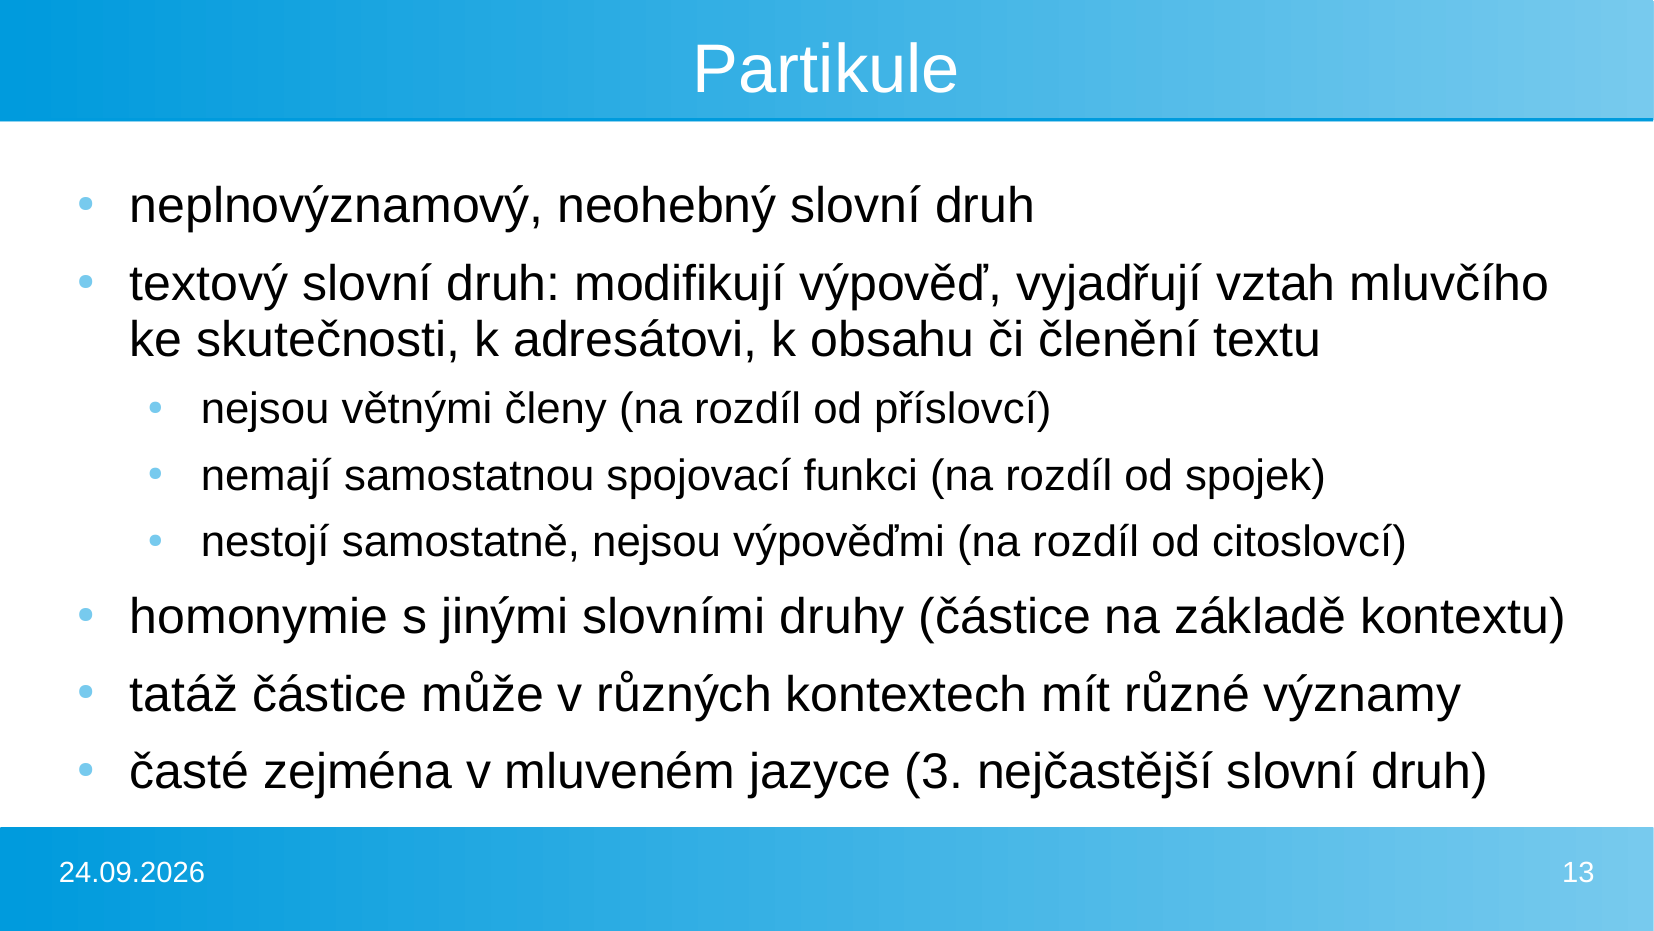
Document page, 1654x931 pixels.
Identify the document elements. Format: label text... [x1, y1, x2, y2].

list neplnovýznamový, neohebný slovní druh textový slovní druh: modifikují výpověď, vyjadřují vztah mluvčího ke skutečnosti, k adresátovi, k obsahu či členění textu nejsou větnými členy (na rozdíl od příslovcí) nemají samostatnou spojovací funkci (na rozdíl od spojek) nestojí samostatně, nejsou výpověďmi (na rozdíl od citoslovcí) homonymie s jinými slovními druhy (částice na základě kontextu) tatáž částice může v různých kontextech mít různé významy časté zejména v mluveném jazyce (3. nejčastější slovní druh) [59, 177, 1595, 768]
title Partikule [59, 29, 1595, 108]
